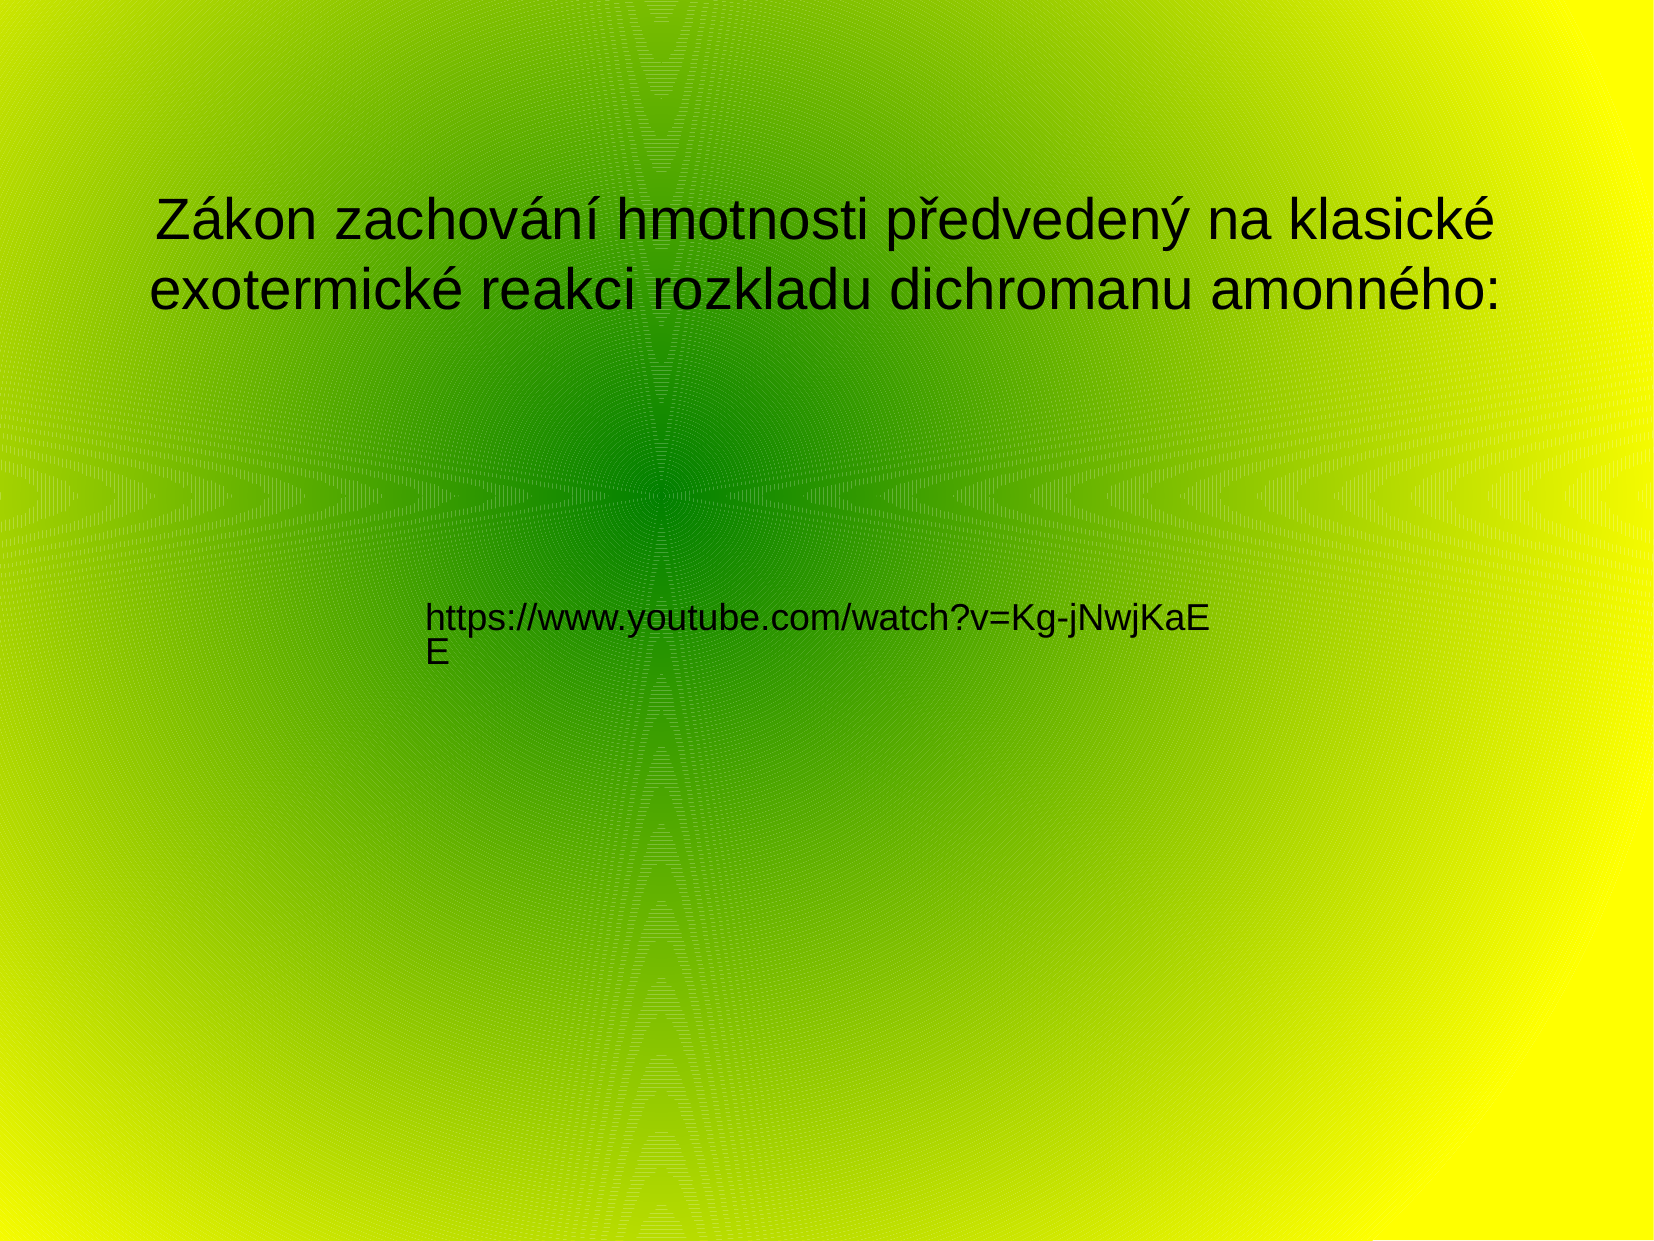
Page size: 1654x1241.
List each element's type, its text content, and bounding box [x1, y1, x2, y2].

title Zákon zachování hmotnosti předvedený na klasické exotermické reakci rozkladu dichromanu amonného: [82, 147, 1571, 355]
text_box https://www.youtube.com/watch?v=Kg-jNwjKaEE [410, 589, 1247, 688]
